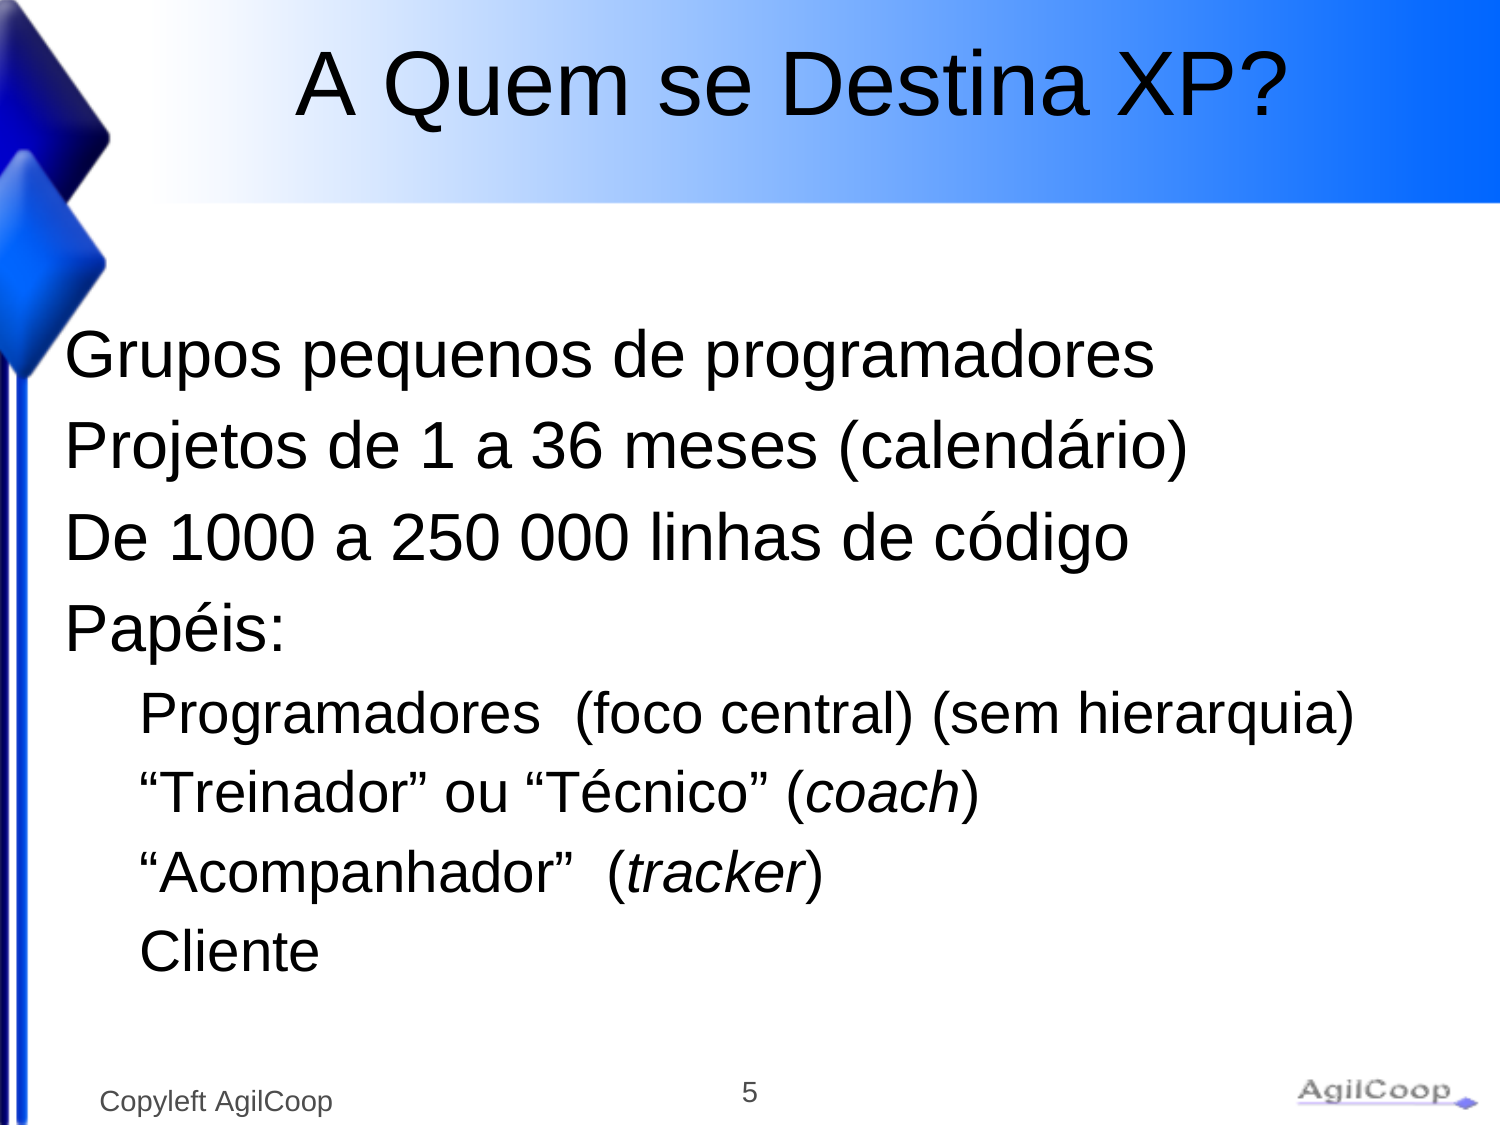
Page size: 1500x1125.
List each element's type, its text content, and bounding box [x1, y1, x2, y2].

list Grupos pequenos de programadores Projetos de 1 a 36 meses (calendário) De 1000 a 250 000 linhas de código Papéis: Programadores (foco central) (sem hierarquia) “Treinador” ou “Técnico” (coach) “Acompanhador” (tracker) Cliente [50, 309, 1463, 1038]
title A Quem se Destina XP? [161, 8, 1426, 160]
picture [0, 0, 1500, 1125]
